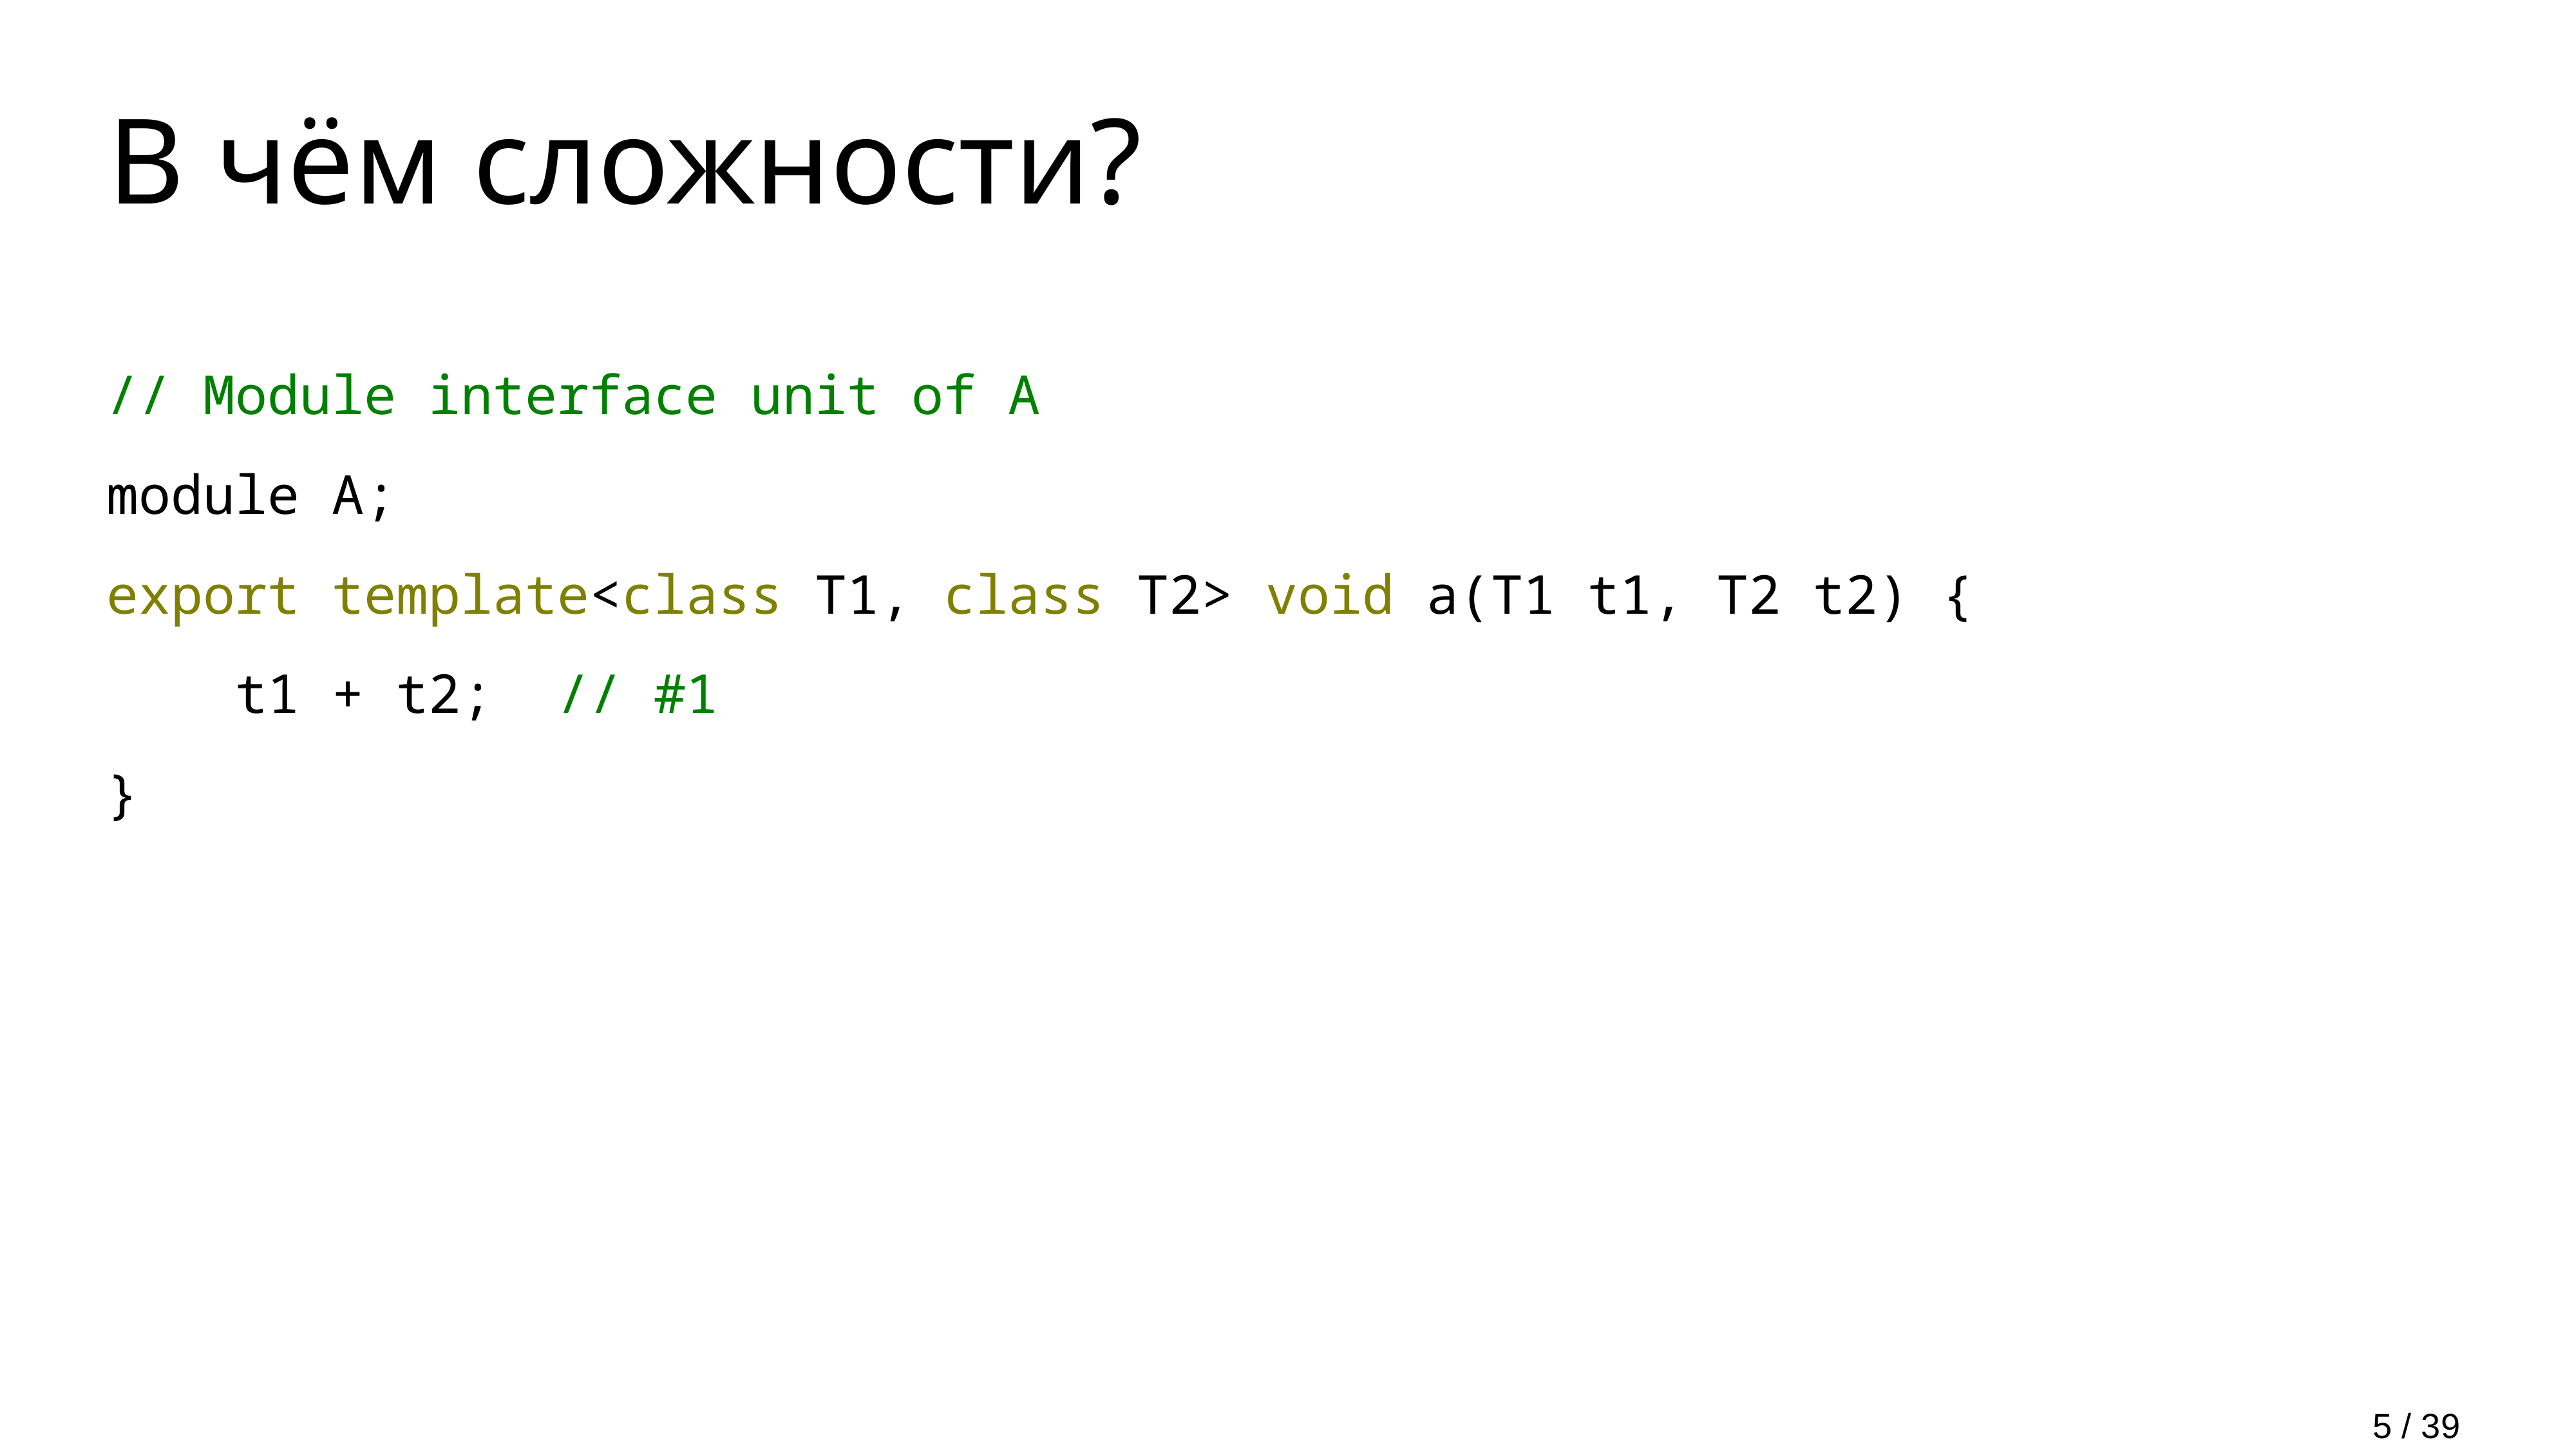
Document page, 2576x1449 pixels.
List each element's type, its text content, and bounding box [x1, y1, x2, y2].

list // Module interface unit of A module A; export template<class T1, class T2> void a(T1 t1, T2 t2) { t1 + t2; // #1 } [0, 295, 2576, 1449]
text_box <number> / 39 [2363, 1402, 2576, 1449]
title В чём сложности? [108, 80, 2468, 242]
